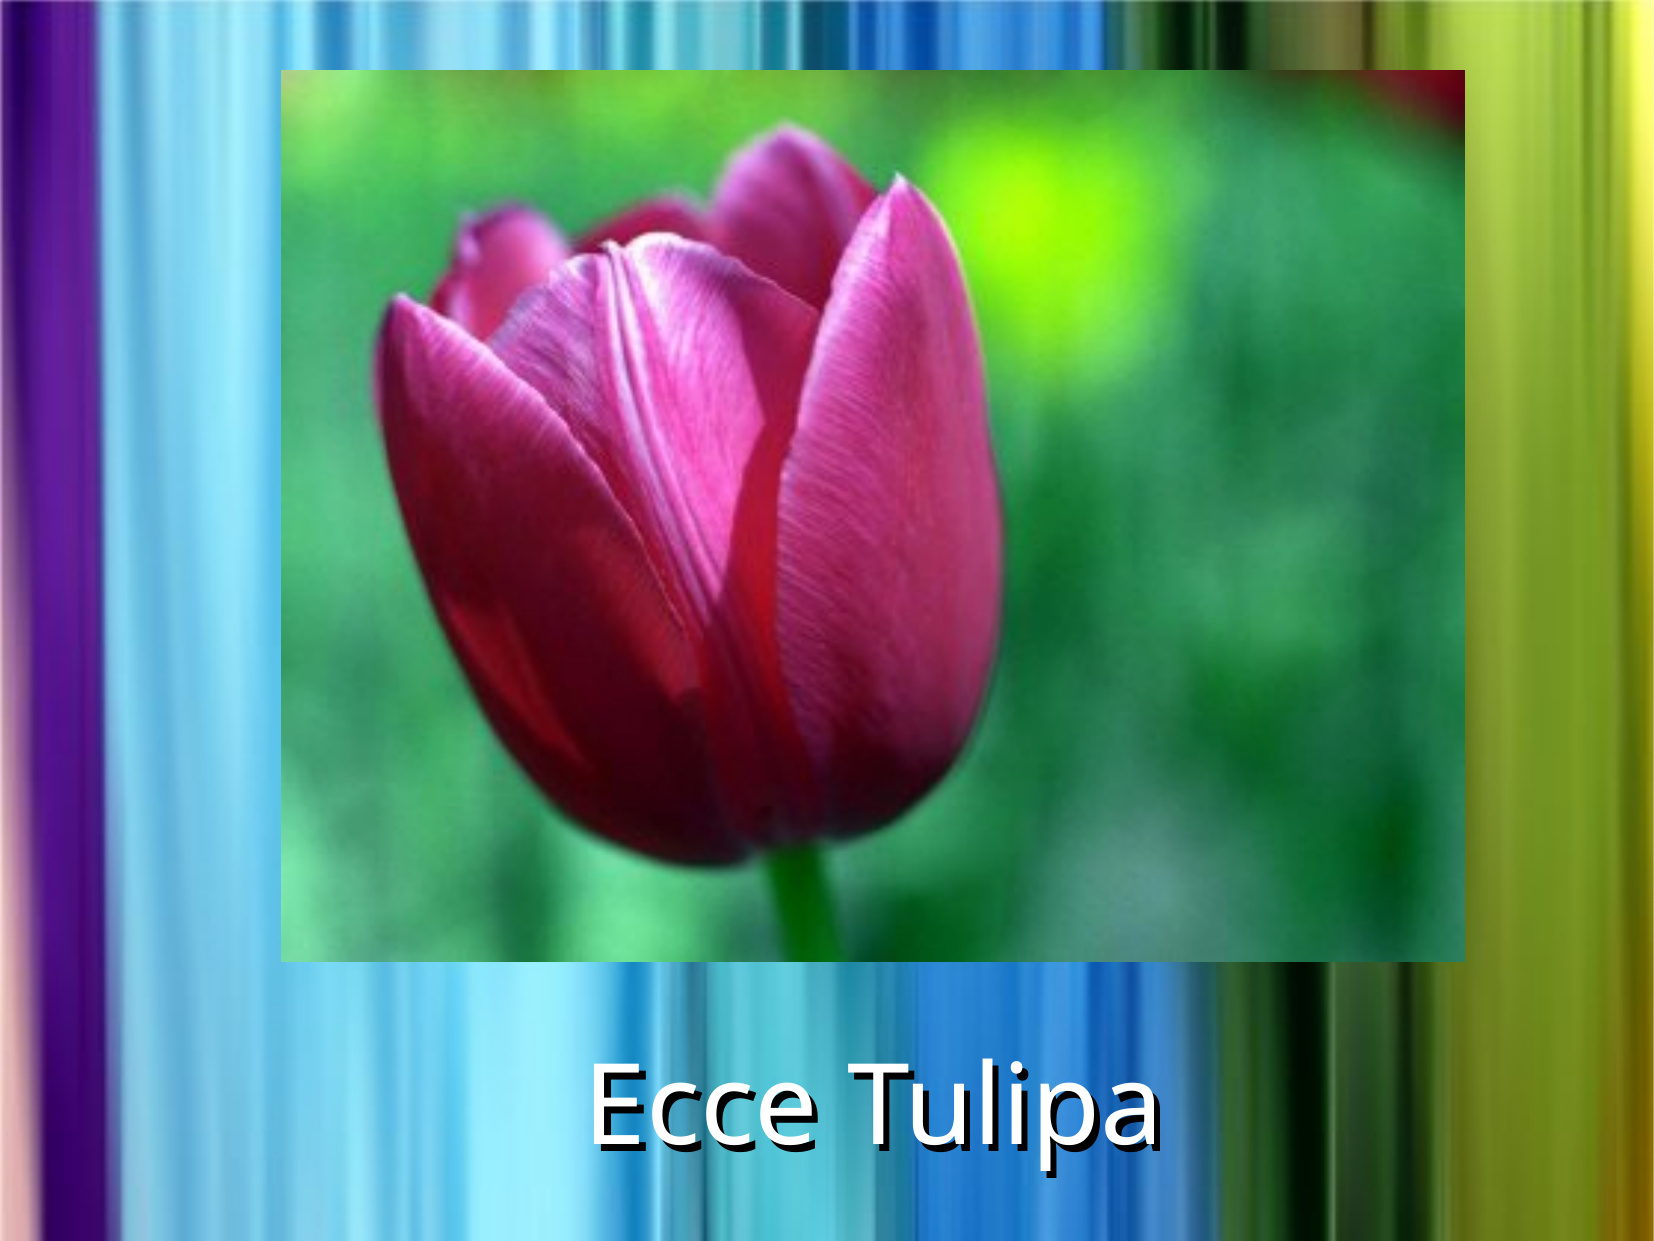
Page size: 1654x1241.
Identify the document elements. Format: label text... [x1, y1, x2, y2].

picture [0, 0, 1654, 1241]
title Ecce Tulipa [129, 997, 1619, 1205]
